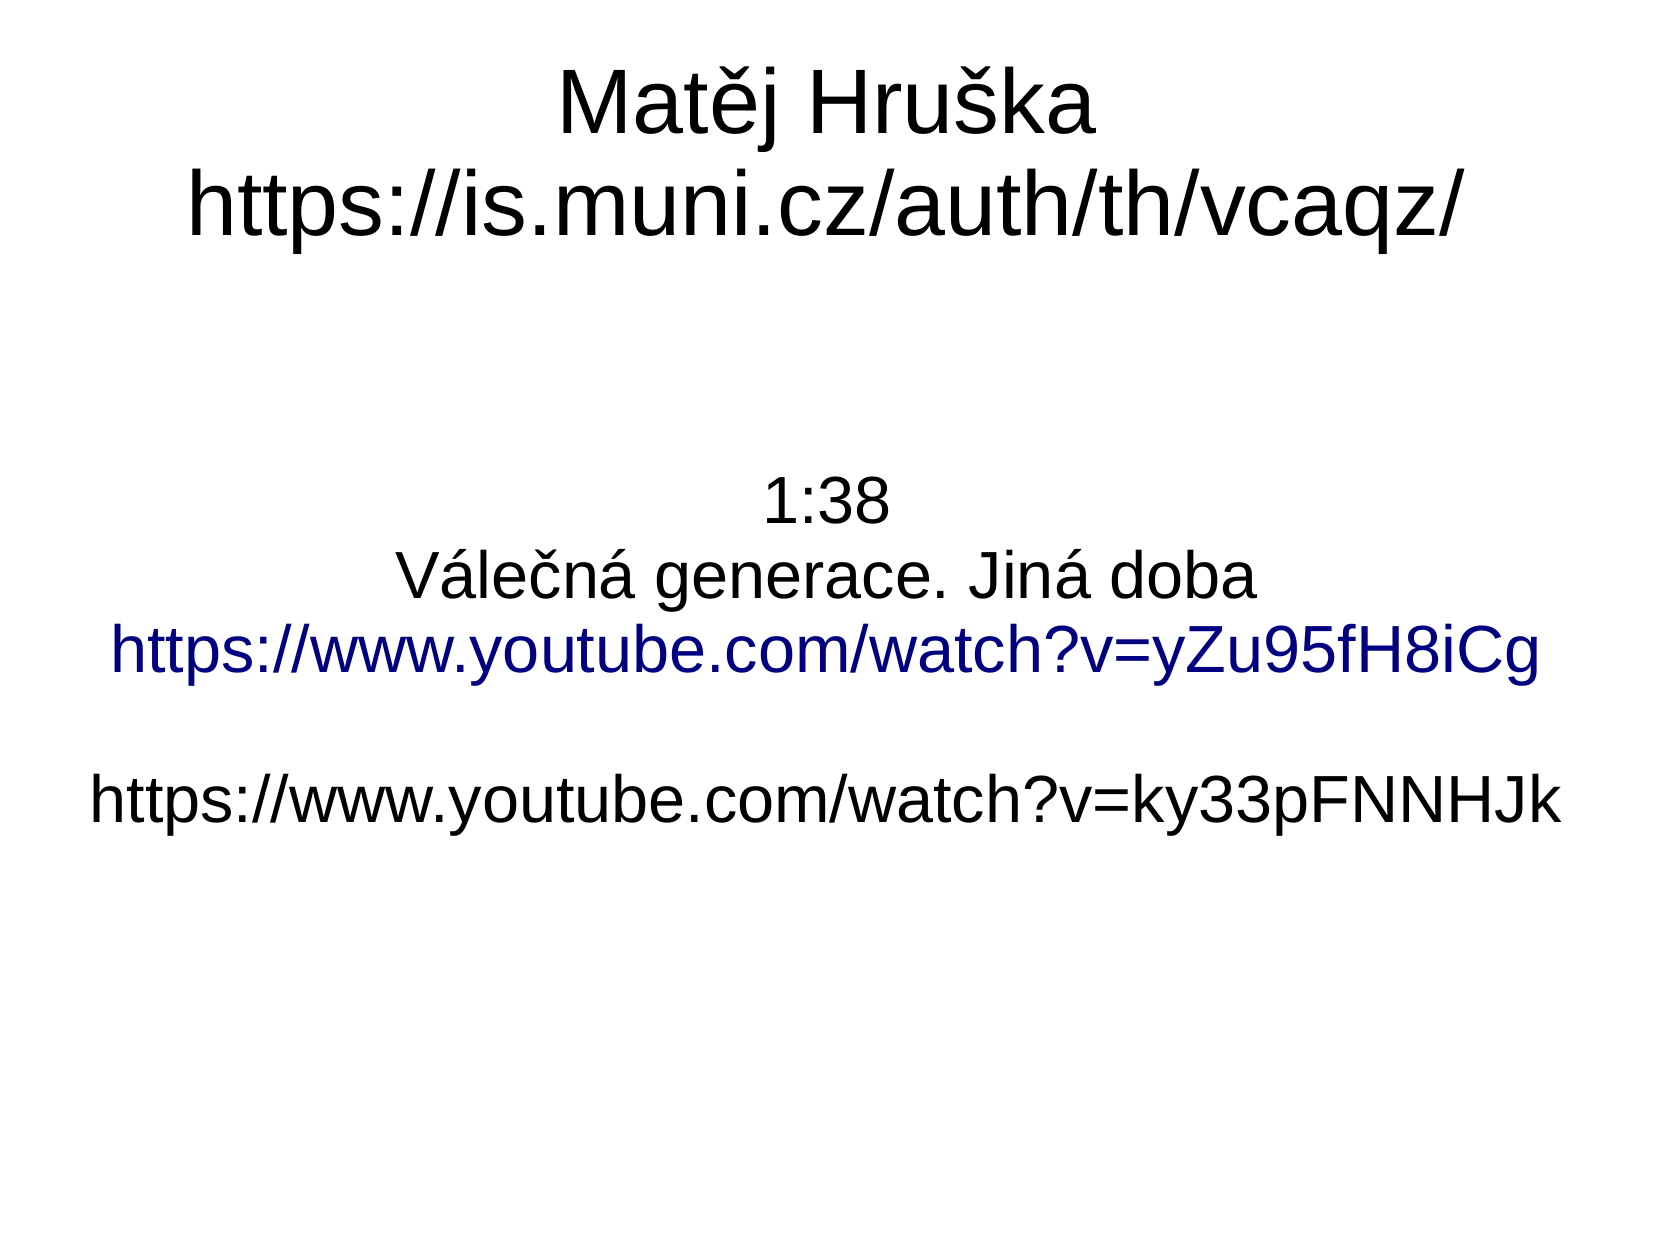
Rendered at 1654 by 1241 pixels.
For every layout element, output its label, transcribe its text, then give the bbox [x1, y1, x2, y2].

subtitle 1:38 Válečná generace. Jiná doba https://www.youtube.com/watch?v=yZu95fH8iCg https://www.youtube.com/watch?v=ky33pFNNHJk [82, 290, 1571, 1010]
title Matěj Hruška https://is.muni.cz/auth/th/vcaqz/ [82, 49, 1571, 257]
